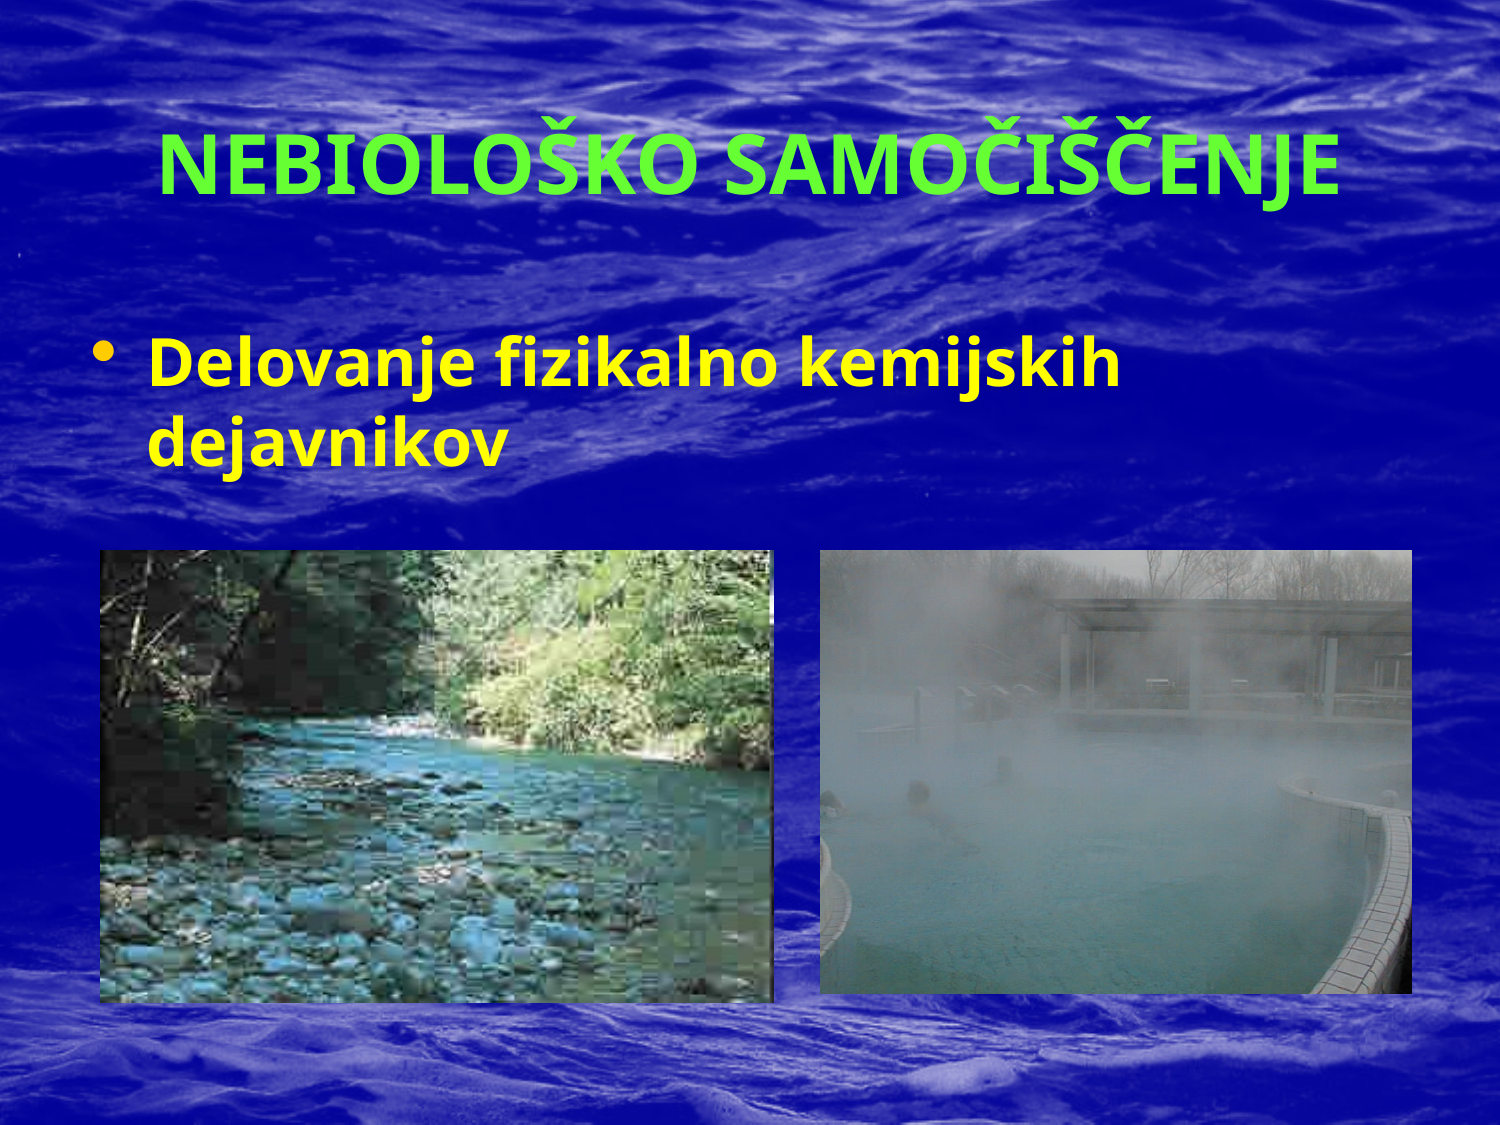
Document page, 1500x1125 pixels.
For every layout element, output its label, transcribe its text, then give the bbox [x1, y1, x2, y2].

list Delovanje fizikalno kemijskih dejavnikov [75, 312, 1425, 988]
picture [0, 0, 1500, 1125]
title NEBIOLOŠKO SAMOČIŠČENJE [75, 47, 1425, 275]
